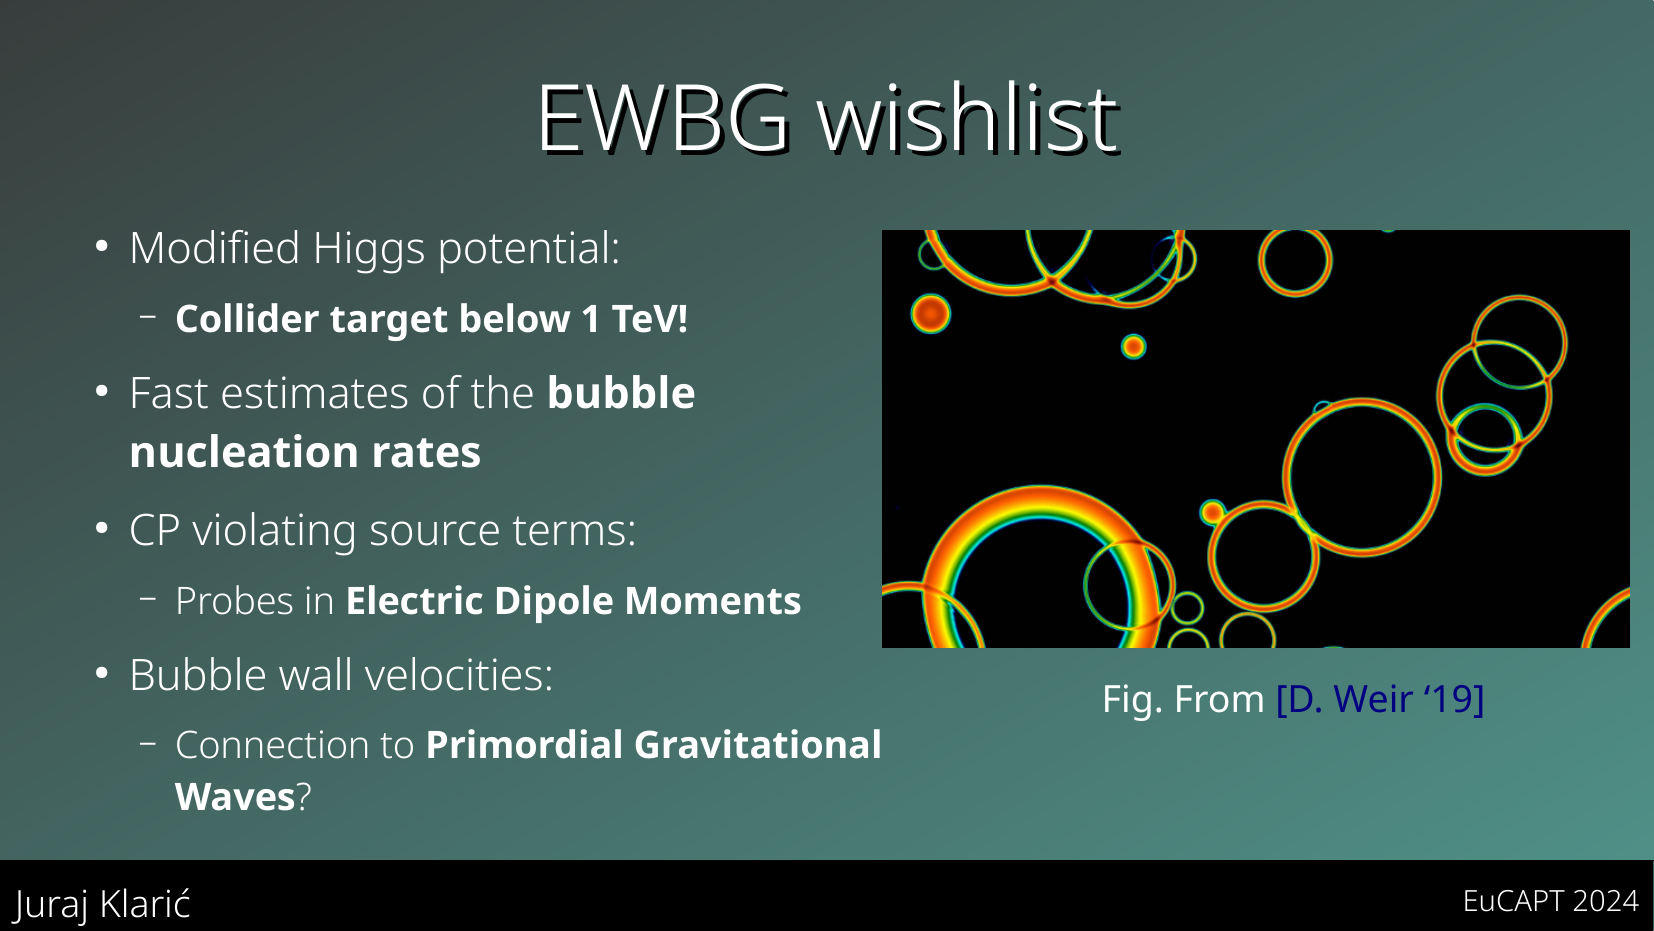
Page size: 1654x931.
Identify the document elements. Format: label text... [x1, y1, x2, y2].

picture [882, 230, 1630, 648]
title EWBG wishlist [82, 37, 1571, 193]
text_box Fig. From [D. Weir ‘19] [1086, 665, 1484, 718]
text_box EuCAPT 2024 [1447, 872, 1654, 917]
text_box [0, 860, 1654, 931]
text_box Juraj Klarić [0, 870, 350, 923]
list Modified Higgs potential: Collider target below 1 TeV! Fast estimates of the bubble nucleation rates CP violating source terms: Probes in Electric Dipole Moments Bubble wall velocities: Connection to Primordial Gravitational Waves? [82, 217, 908, 827]
